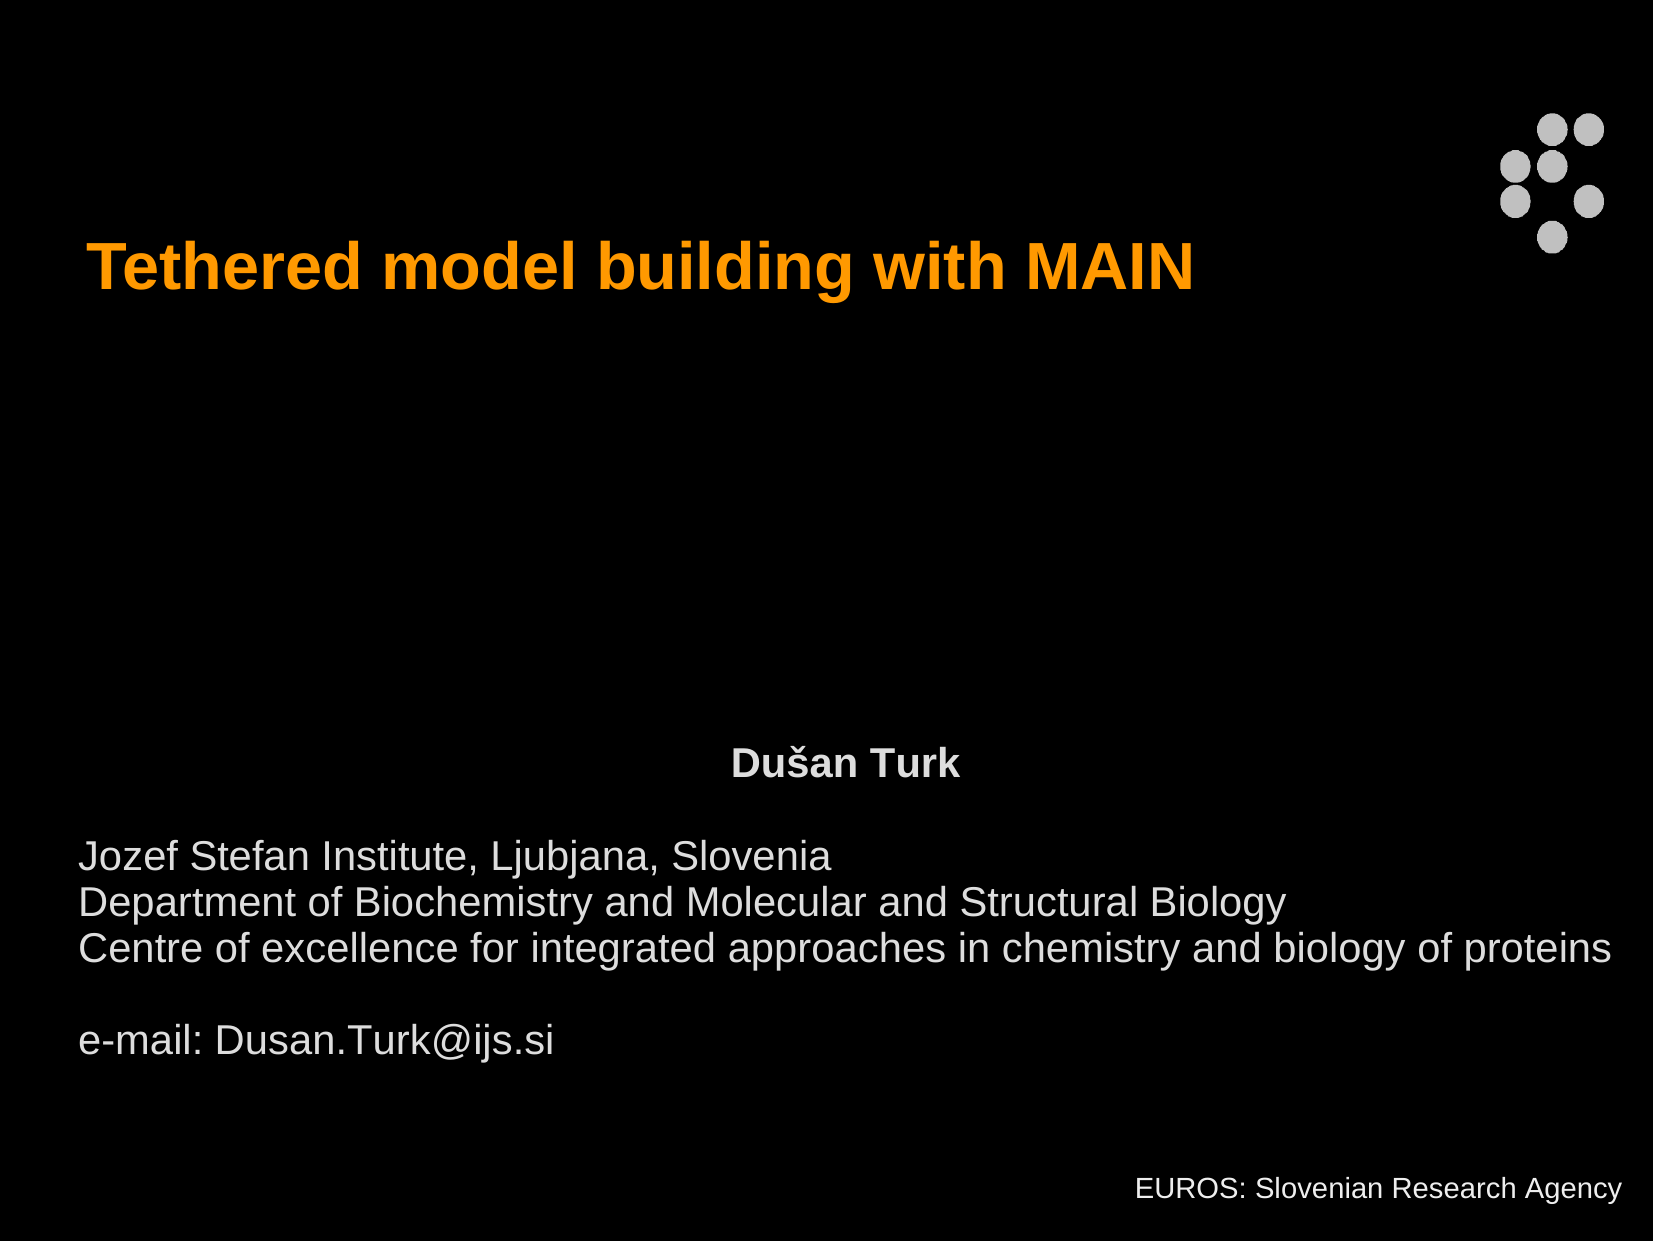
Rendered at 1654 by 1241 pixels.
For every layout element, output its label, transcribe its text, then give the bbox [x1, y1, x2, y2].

text_box Dušan Turk Jozef Stefan Institute, Ljubjana, Slovenia Department of Biochemistry and Molecular and Structural Biology Centre of excellence for integrated approaches in chemistry and biology of proteins e-mail: Dusan.Turk@ijs.si [78, 740, 1614, 1064]
text_box Tethered model building with MAIN [72, 222, 1609, 689]
chart [1499, 112, 1605, 222]
text_box EUROS: Slovenian Research Agency [1120, 1165, 1639, 1216]
